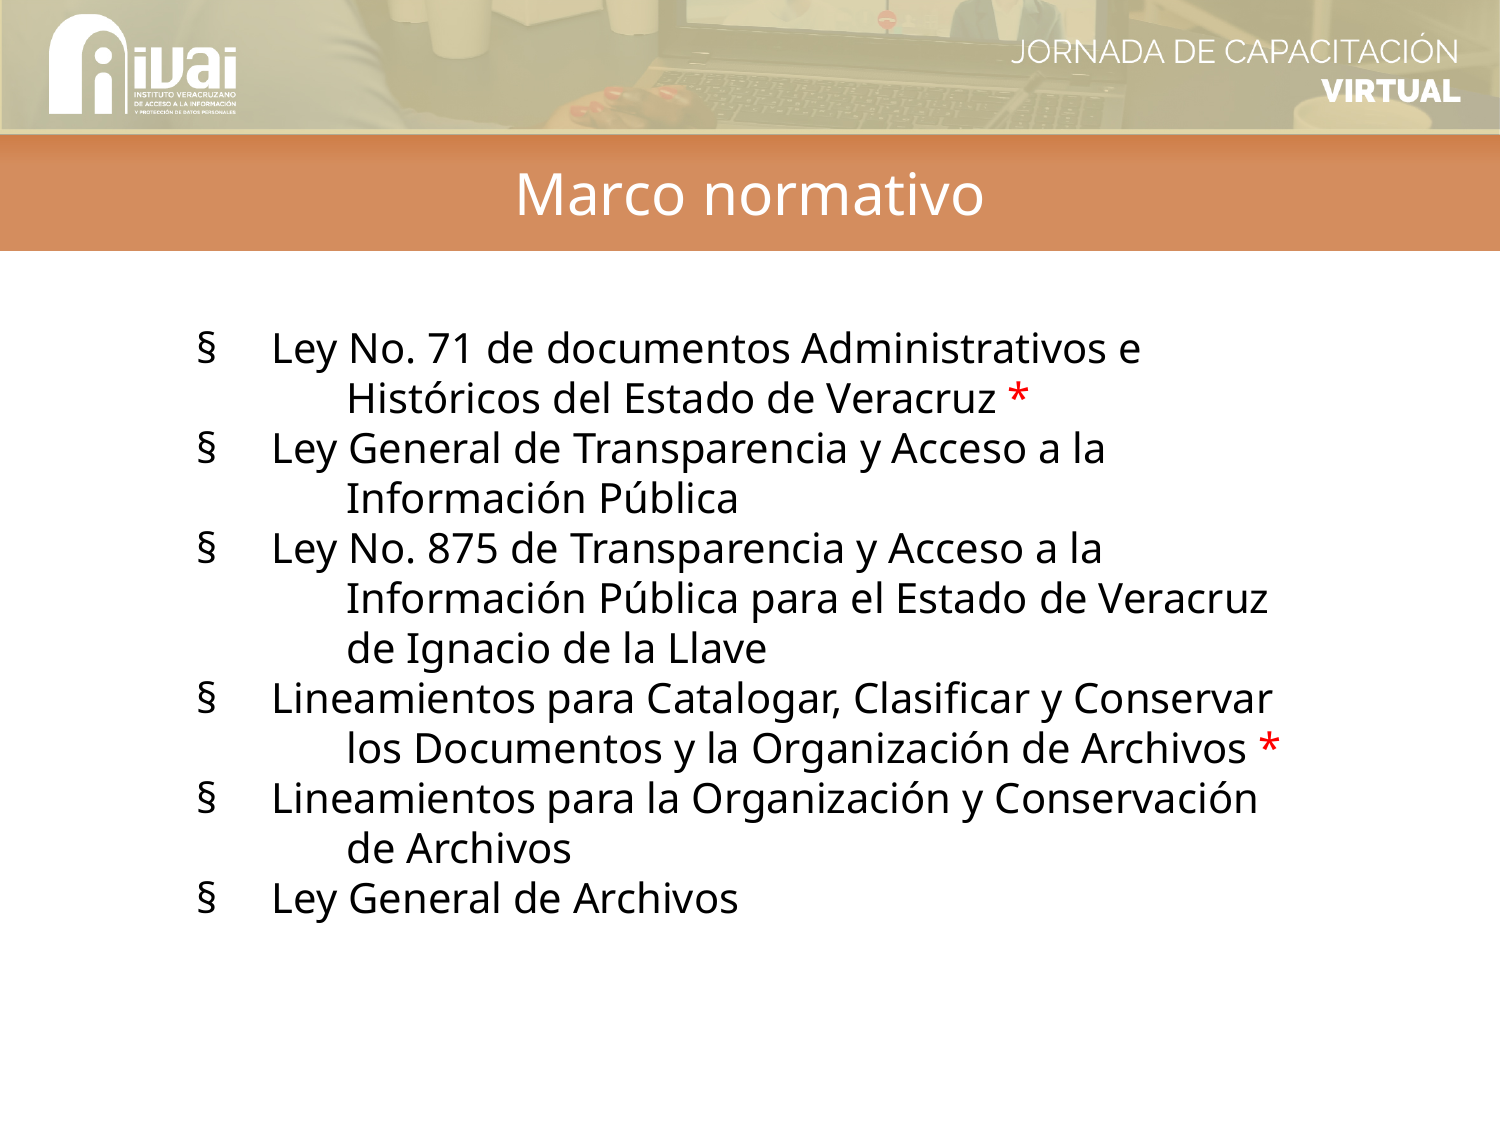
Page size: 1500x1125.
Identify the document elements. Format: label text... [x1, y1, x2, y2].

text_box Ley No. 71 de documentos Administrativos e Históricos del Estado de Veracruz * Ley General de Transparencia y Acceso a la Información Pública Ley No. 875 de Transparencia y Acceso a la Información Pública para el Estado de Veracruz de Ignacio de la Llave Lineamientos para Catalogar, Clasificar y Conservar los Documentos y la Organización de Archivos * Lineamientos para la Organización y Conservación de Archivos Ley General de Archivos [146, 315, 1313, 975]
text_box Marco normativo [468, 149, 1032, 236]
picture [0, 135, 1500, 251]
